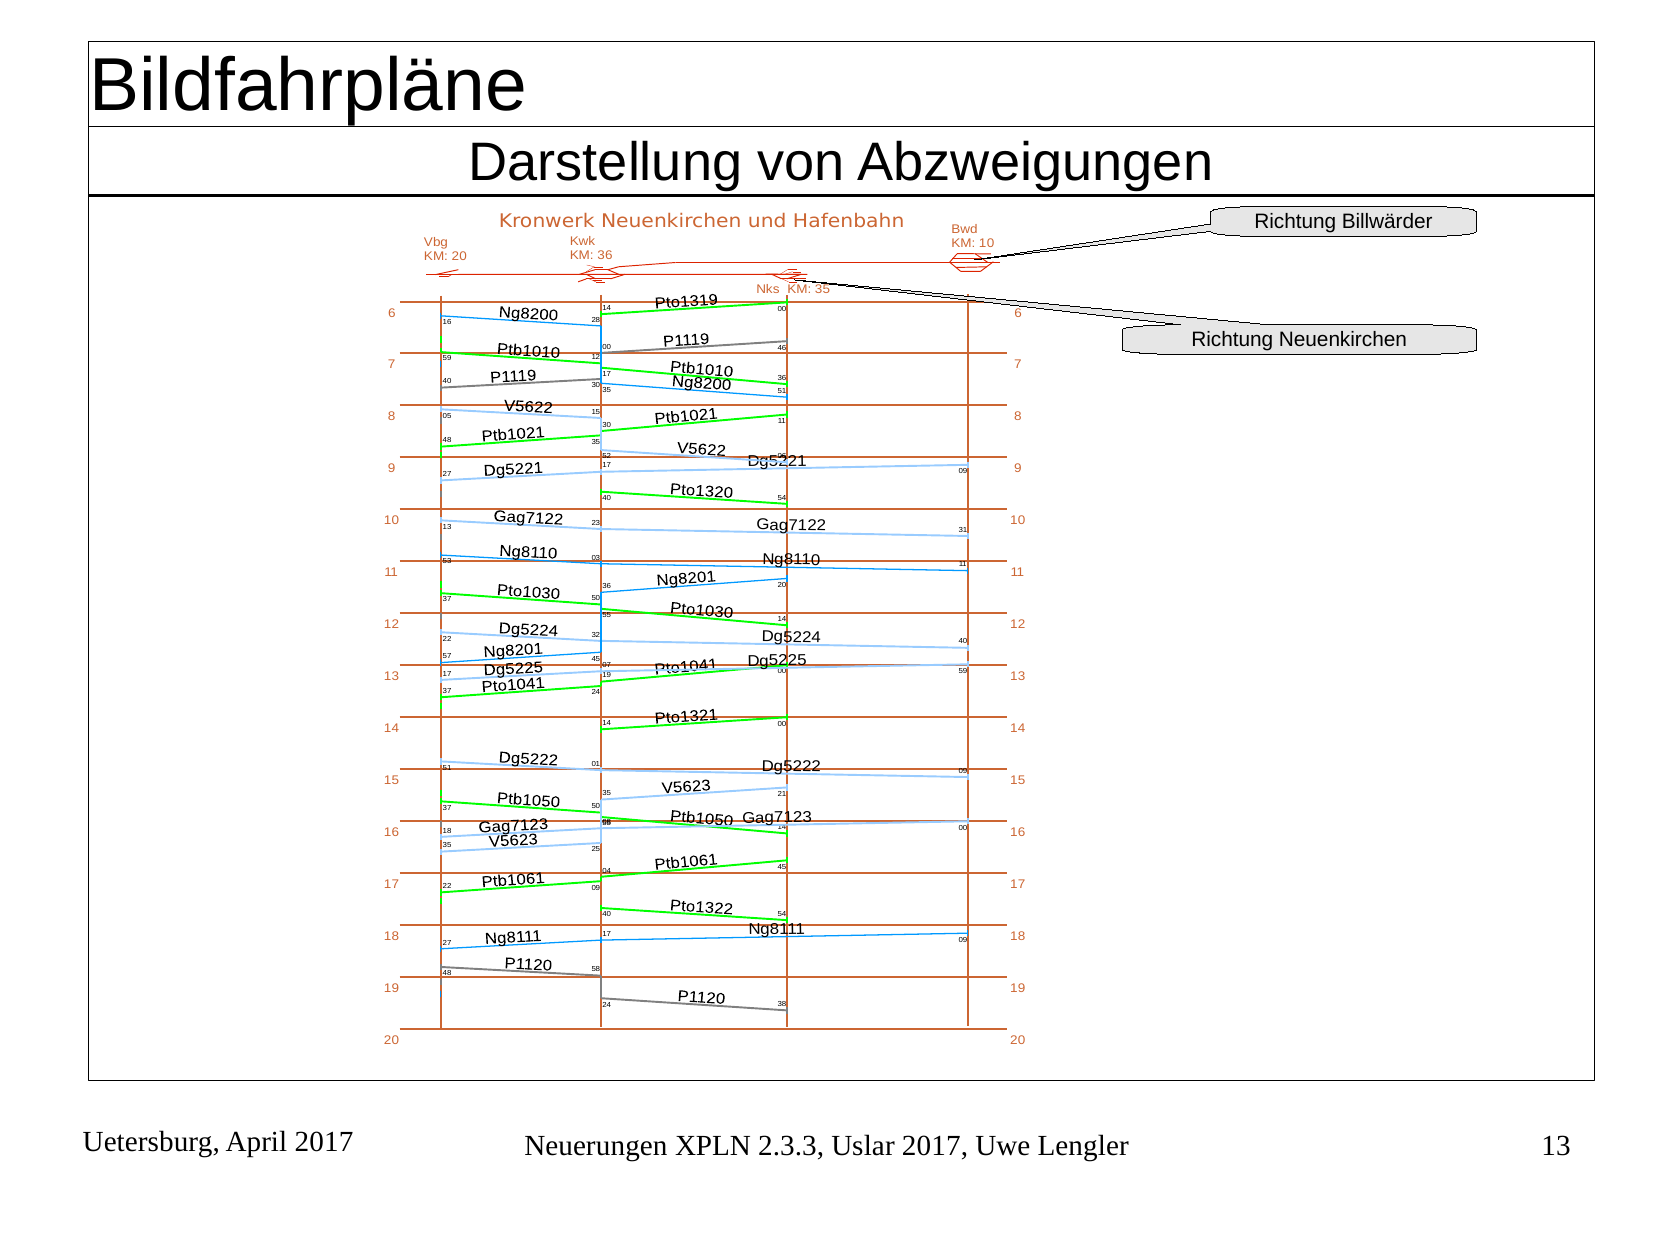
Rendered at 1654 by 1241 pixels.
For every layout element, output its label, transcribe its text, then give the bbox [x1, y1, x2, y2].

title Darstellung von Abzweigungen [88, 126, 1595, 194]
title Bildfahrpläne [88, 41, 1595, 126]
text_box Richtung Billwärder [974, 206, 1477, 260]
chart [376, 206, 1034, 1053]
text_box Richtung Neuenkirchen [794, 279, 1477, 355]
